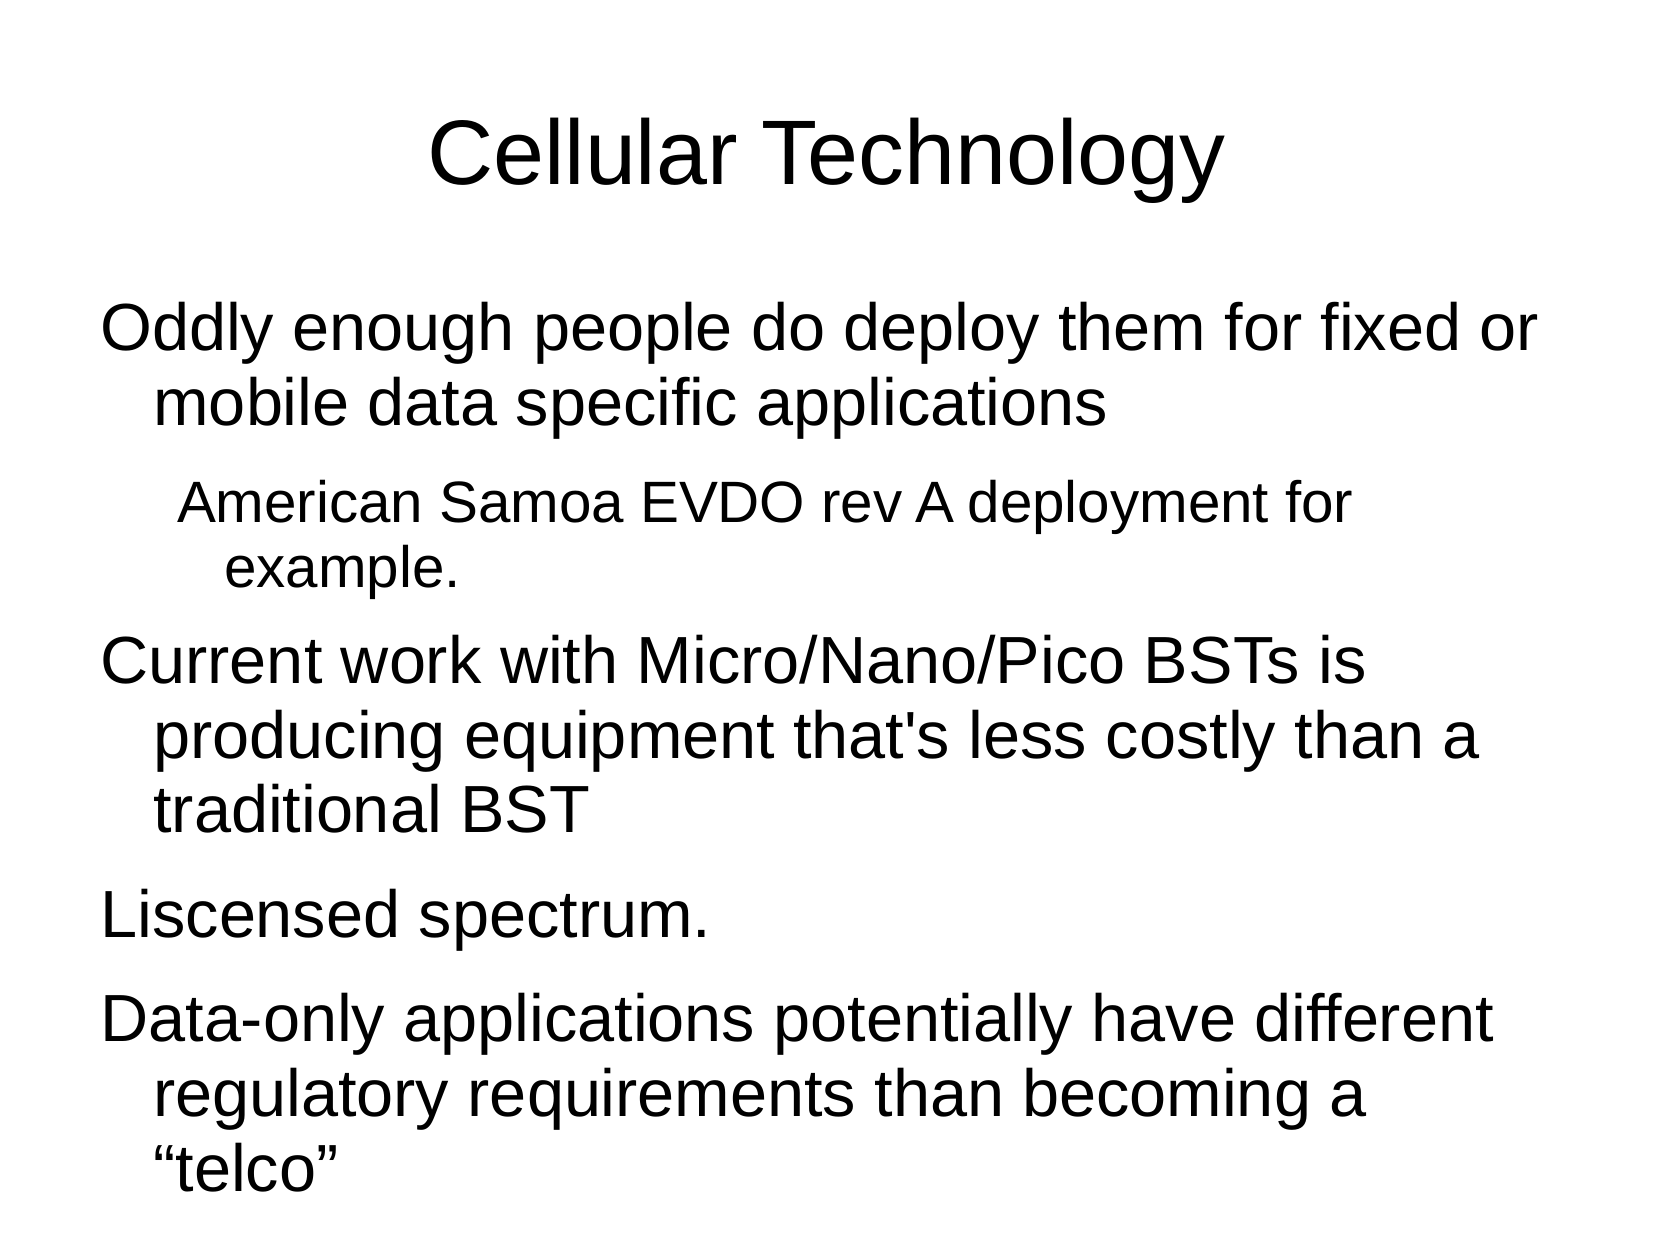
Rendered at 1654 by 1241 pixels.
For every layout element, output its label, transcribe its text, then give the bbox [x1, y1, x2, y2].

title Cellular Technology [82, 56, 1571, 250]
list Oddly enough people do deploy them for fixed or mobile data specific applications American Samoa EVDO rev A deployment for example. Current work with Micro/Nano/Pico BSTs is producing equipment that's less costly than a traditional BST Liscensed spectrum. Data-only applications potentially have different regulatory requirements than becoming a “telco” [82, 290, 1571, 1206]
